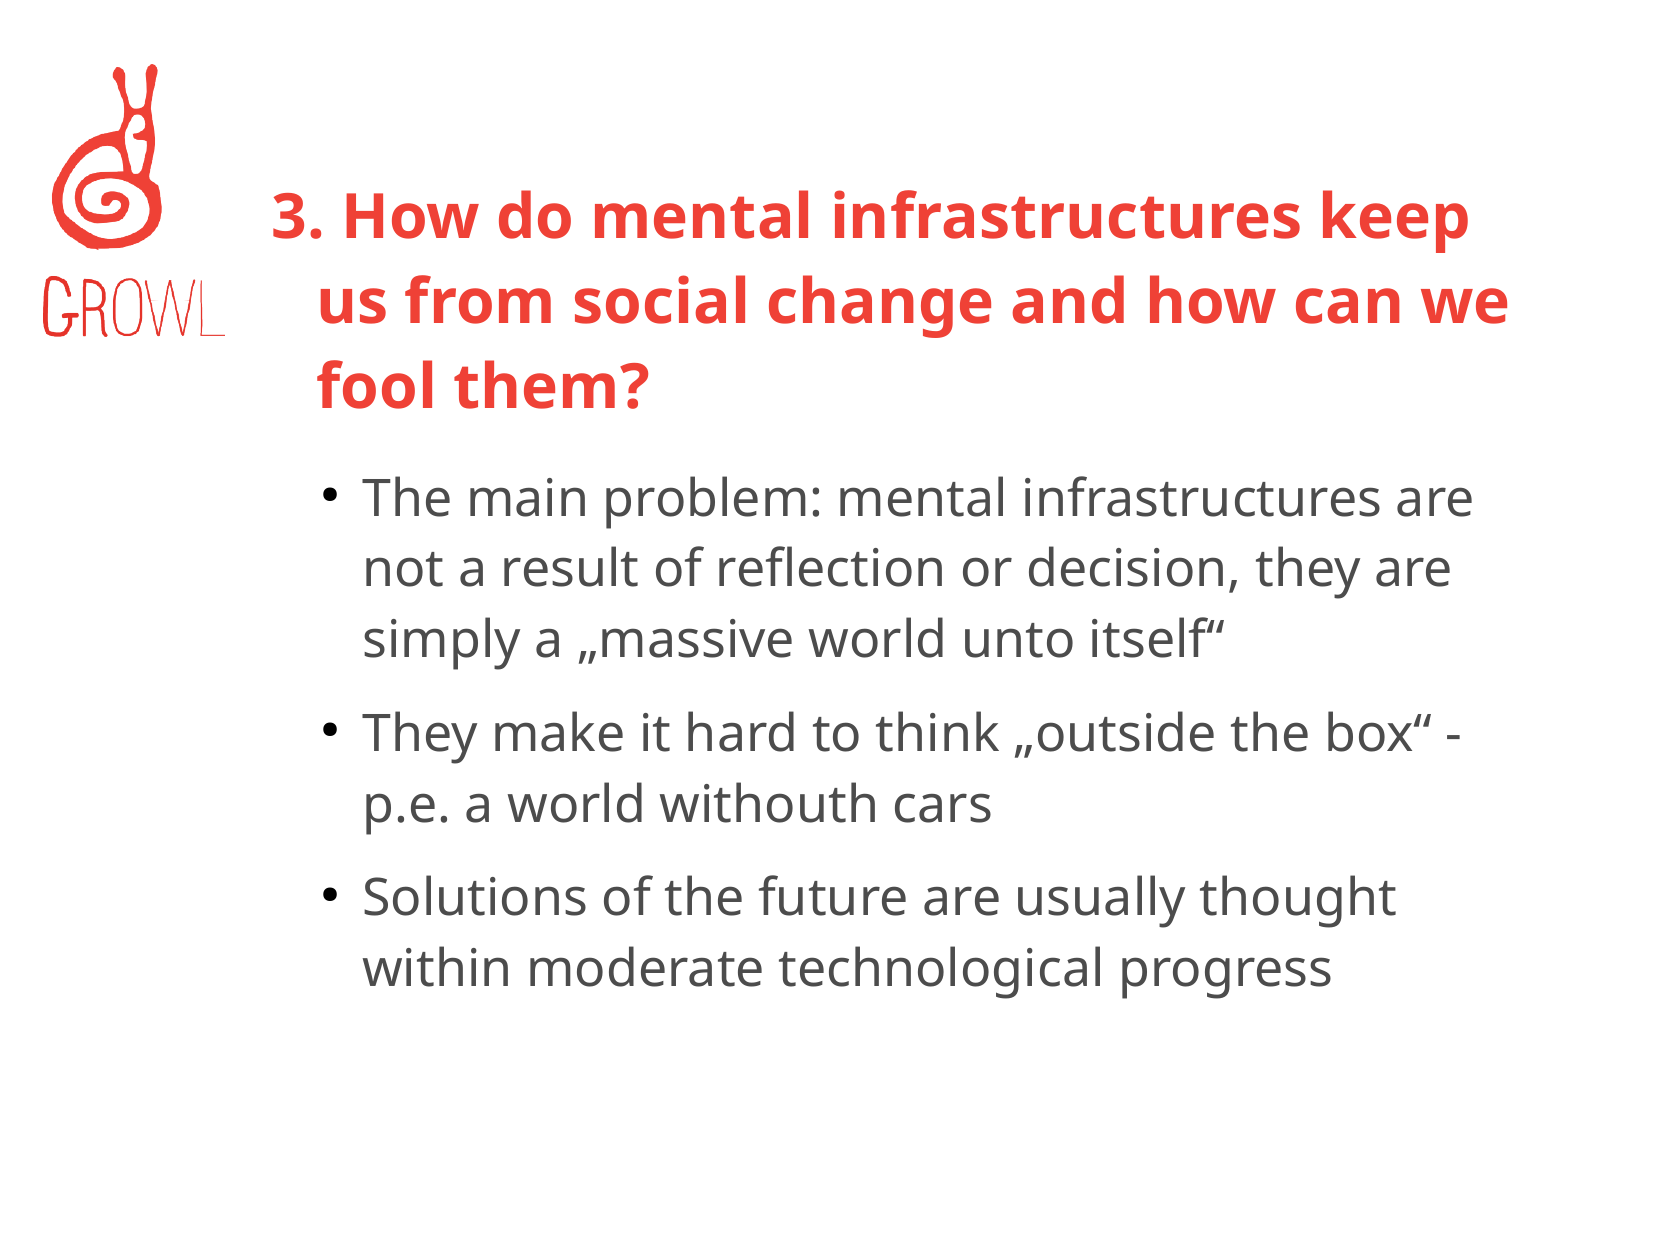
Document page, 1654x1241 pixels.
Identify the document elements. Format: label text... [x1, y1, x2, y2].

picture [43, 64, 225, 337]
list The main problem: mental infrastructures are not a result of reflection or decision, they are simply a „massive world unto itself“ They make it hard to think „outside the box“ - p.e. a world withouth cars Solutions of the future are usually thought within moderate technological progress [307, 460, 1538, 1010]
title 3. How do mental infrastructures keep us from social change and how can we fool them? [271, 192, 1536, 406]
